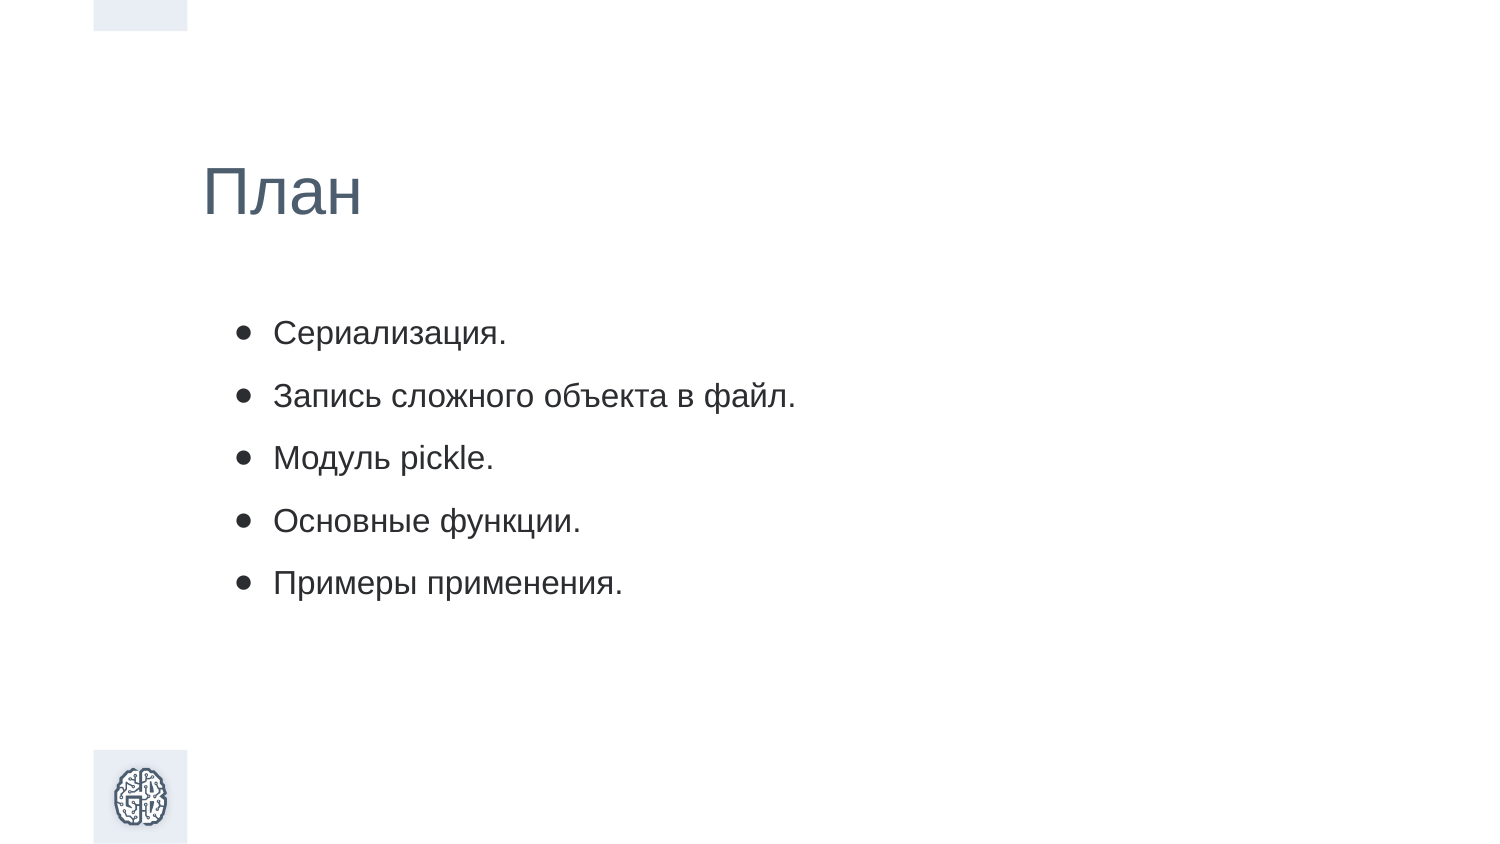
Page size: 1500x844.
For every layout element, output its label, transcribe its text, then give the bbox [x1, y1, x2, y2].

text_box План [187, 93, 1312, 282]
text_box Модуль pickle. [187, 409, 1312, 472]
text_box Основные функции. [187, 472, 1312, 534]
text_box Запись сложного объекта в файл. [187, 358, 1312, 409]
text_box Сериализация. [187, 284, 1312, 358]
picture [106, 760, 175, 834]
text_box Примеры применения. [187, 534, 1312, 608]
